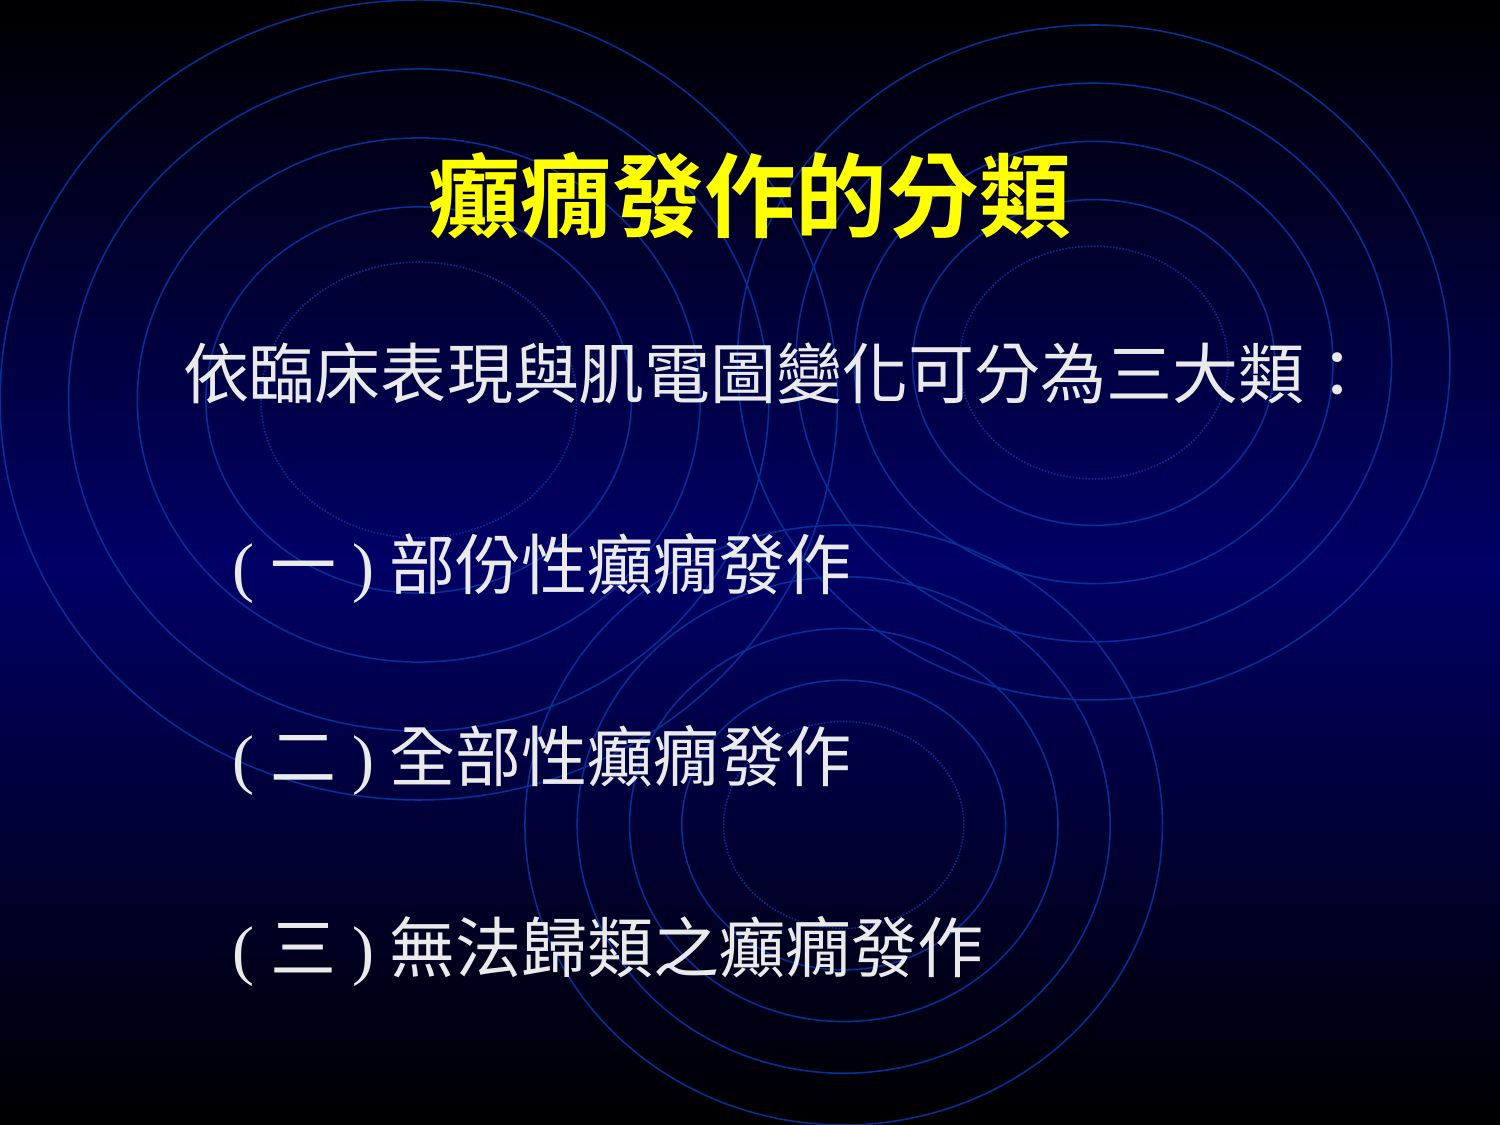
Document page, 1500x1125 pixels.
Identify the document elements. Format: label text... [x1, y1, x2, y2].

list 依臨床表現與肌電圖變化可分為三大類： (一)部份性癲癇發作 (二)全部性癲癇發作 (三)無法歸類之癲癇發作 [112, 324, 1388, 1000]
title 癲癇發作的分類 [112, 99, 1388, 288]
